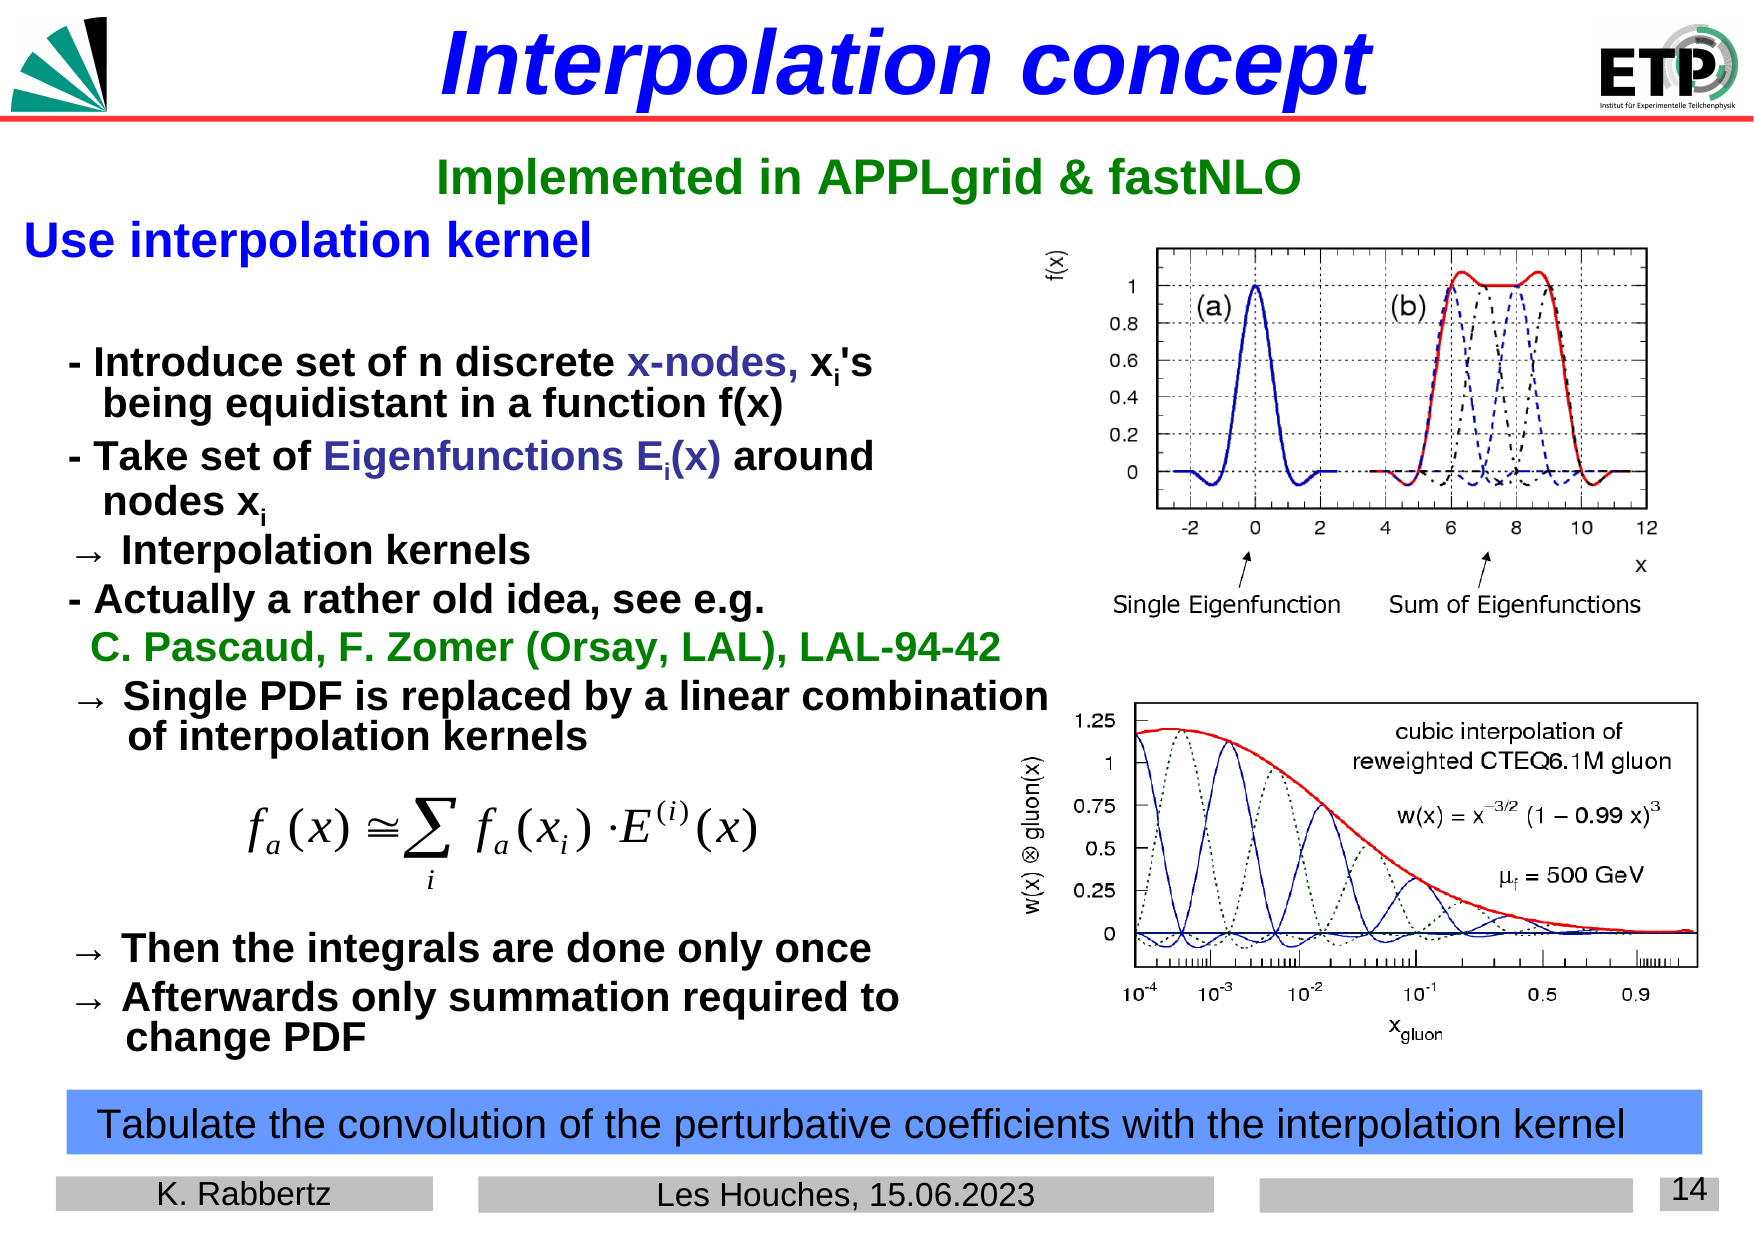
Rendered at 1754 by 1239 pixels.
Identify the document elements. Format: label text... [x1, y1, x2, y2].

picture [1630, 17, 1745, 112]
text_box Tabulate the convolution of the perturbative coefficients with the interpolation kernel [66, 1089, 1703, 1155]
picture [11, 17, 107, 113]
picture [1069, 227, 1676, 631]
text_box Implemented in APPLgrid & fastNLO [424, 142, 1330, 212]
title Interpolation concept [124, 0, 1630, 121]
picture [1069, 684, 1711, 1048]
text_box Use interpolation kernel - Introduce set of n discrete x-nodes, xi's being equidistant in a function f(x) - Take set of Eigenfunctions Ei(x) around nodes xi → Interpolation kernels - Actually a rather old idea, see e.g. C. Pascaud, F. Zomer (Orsay, LAL), LAL-94-42 → Single PDF is replaced by a linear combination of interpolation kernels → Then the integrals are done only once → Afterwards only summation required to change PDF [0, 211, 1069, 1117]
